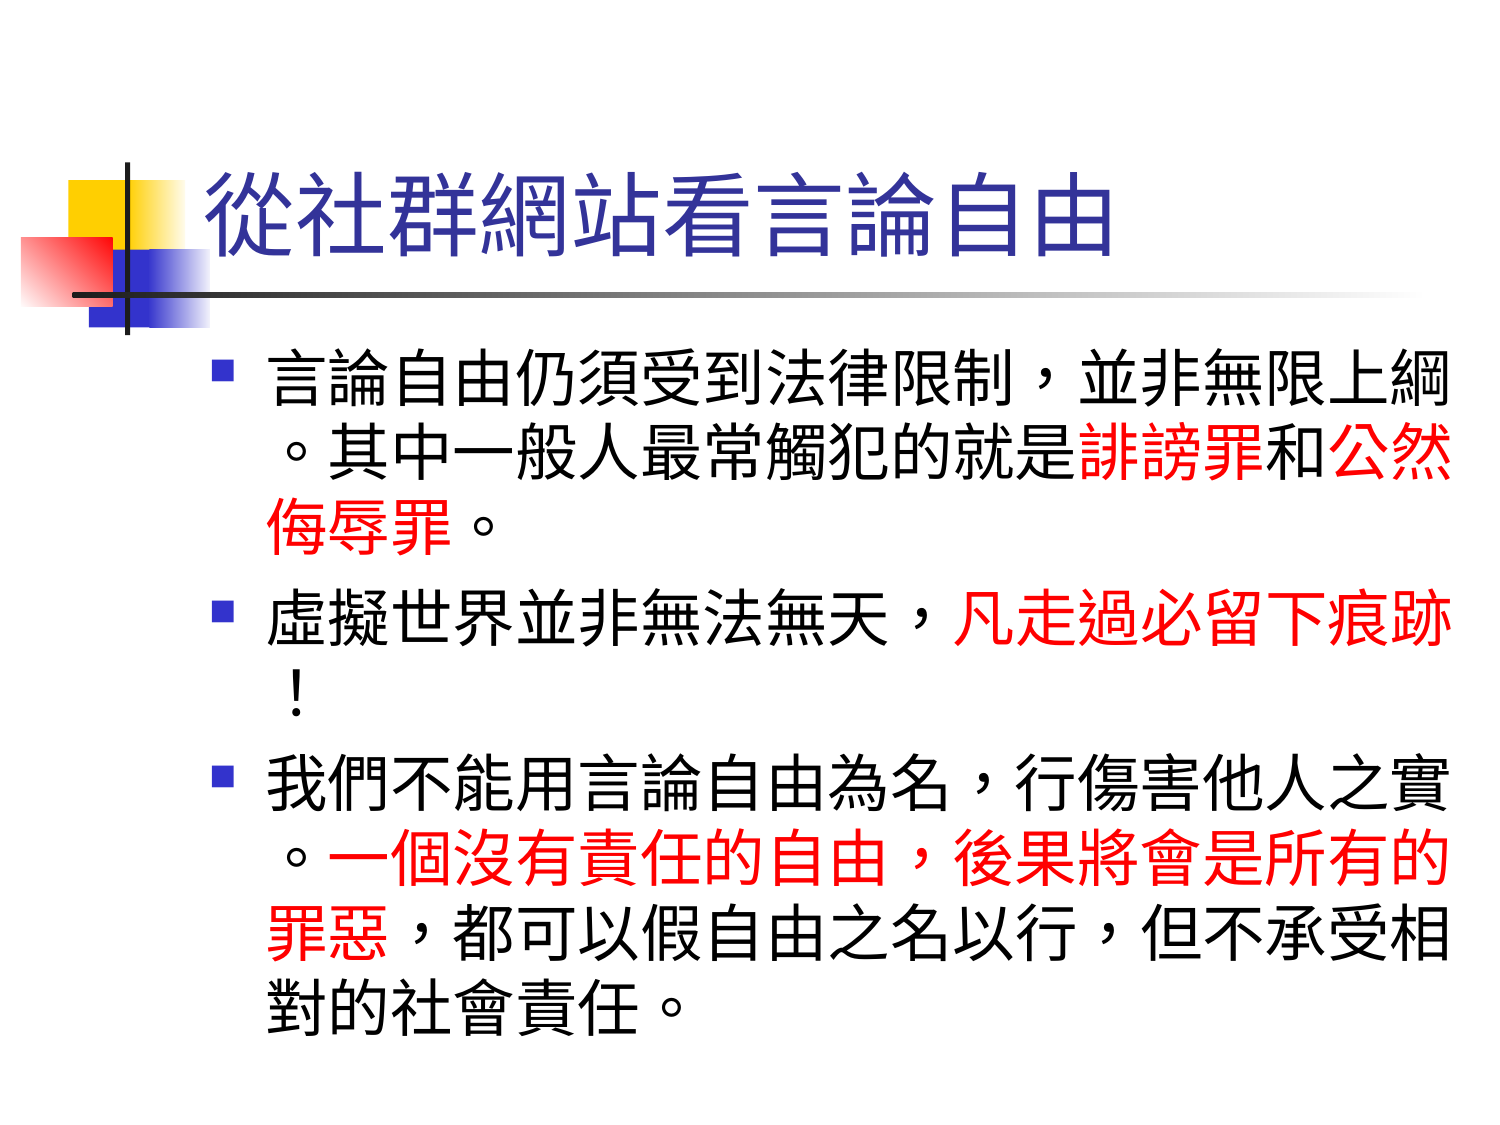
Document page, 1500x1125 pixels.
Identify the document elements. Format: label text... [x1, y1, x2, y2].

title 從社群網站看言論自由 [188, 35, 1468, 276]
list 言論自由仍須受到法律限制，並非無限上綱。其中一般人最常觸犯的就是誹謗罪和公然侮辱罪。 虛擬世界並非無法無天，凡走過必留下痕跡！ 我們不能用言論自由為名，行傷害他人之實。一個沒有責任的自由，後果將會是所有的罪惡，都可以假自由之名以行，但不承受相對的社會責任。 [193, 331, 1469, 1088]
